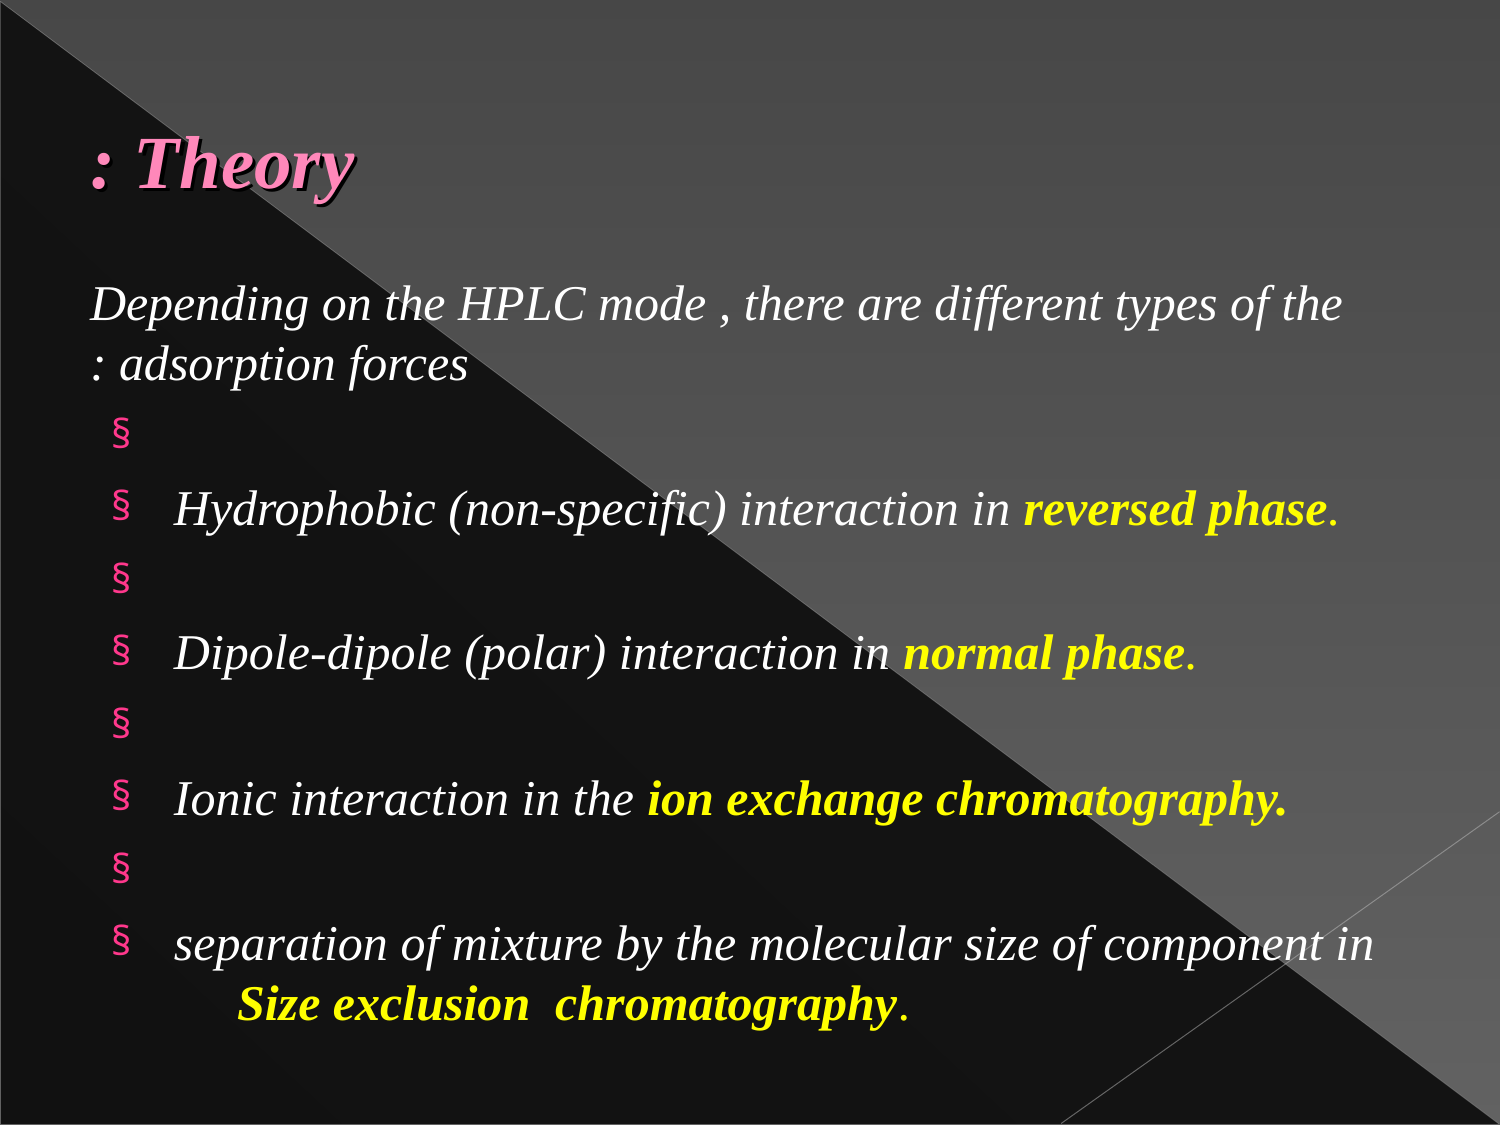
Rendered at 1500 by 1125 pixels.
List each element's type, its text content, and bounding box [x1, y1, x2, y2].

title Theory : [75, 43, 1426, 274]
list Depending on the HPLC mode , there are different types of the adsorption forces : Hydrophobic (non-specific) interaction in reversed phase. Dipole-dipole (polar) interaction in normal phase. Ionic interaction in the ion exchange chromatography. separation of mixture by the molecular size of component in Size exclusion chromatography. [75, 262, 1400, 1051]
